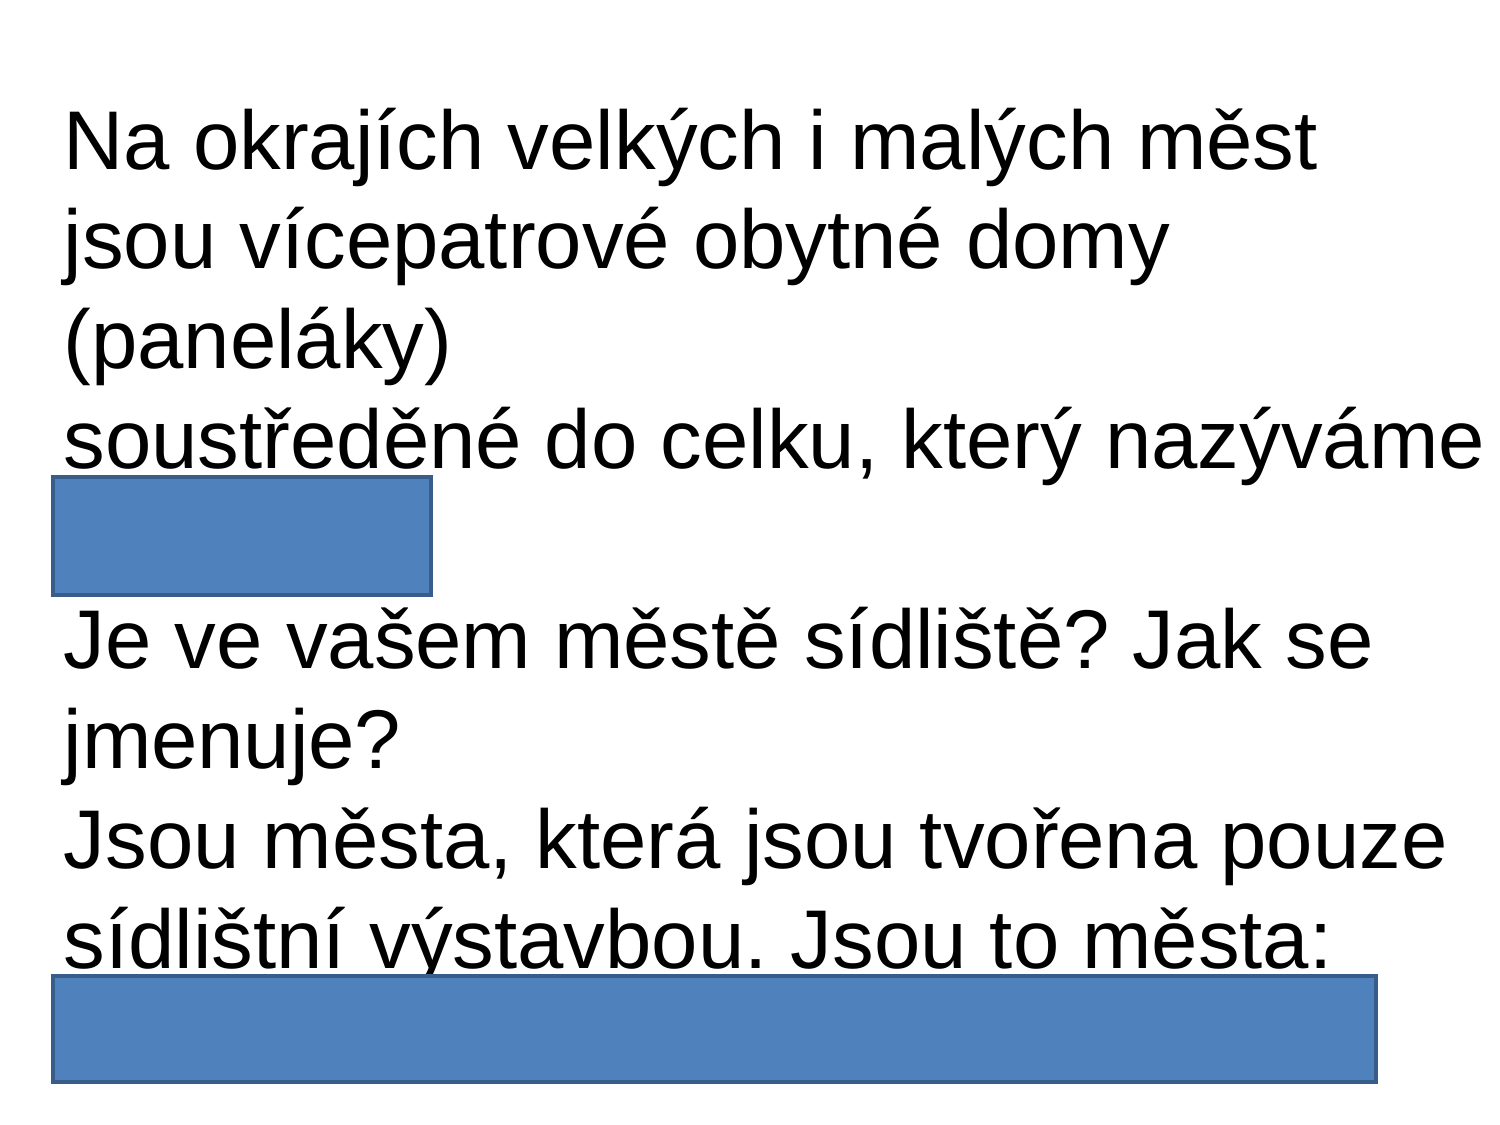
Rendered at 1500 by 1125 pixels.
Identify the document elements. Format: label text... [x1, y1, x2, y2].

text_box Na okrajích velkých i malých měst jsou vícepatrové obytné domy (paneláky) soustředěné do celku, který nazýváme sídliště. Je ve vašem městě sídliště? Jak se jmenuje? Jsou města, která jsou tvořena pouze sídlištní výstavbou. Jsou to města: Most, Meziboří u Litvínova, Orlová. [48, 78, 1500, 1125]
text_box [53, 477, 432, 596]
text_box [53, 976, 1376, 1083]
